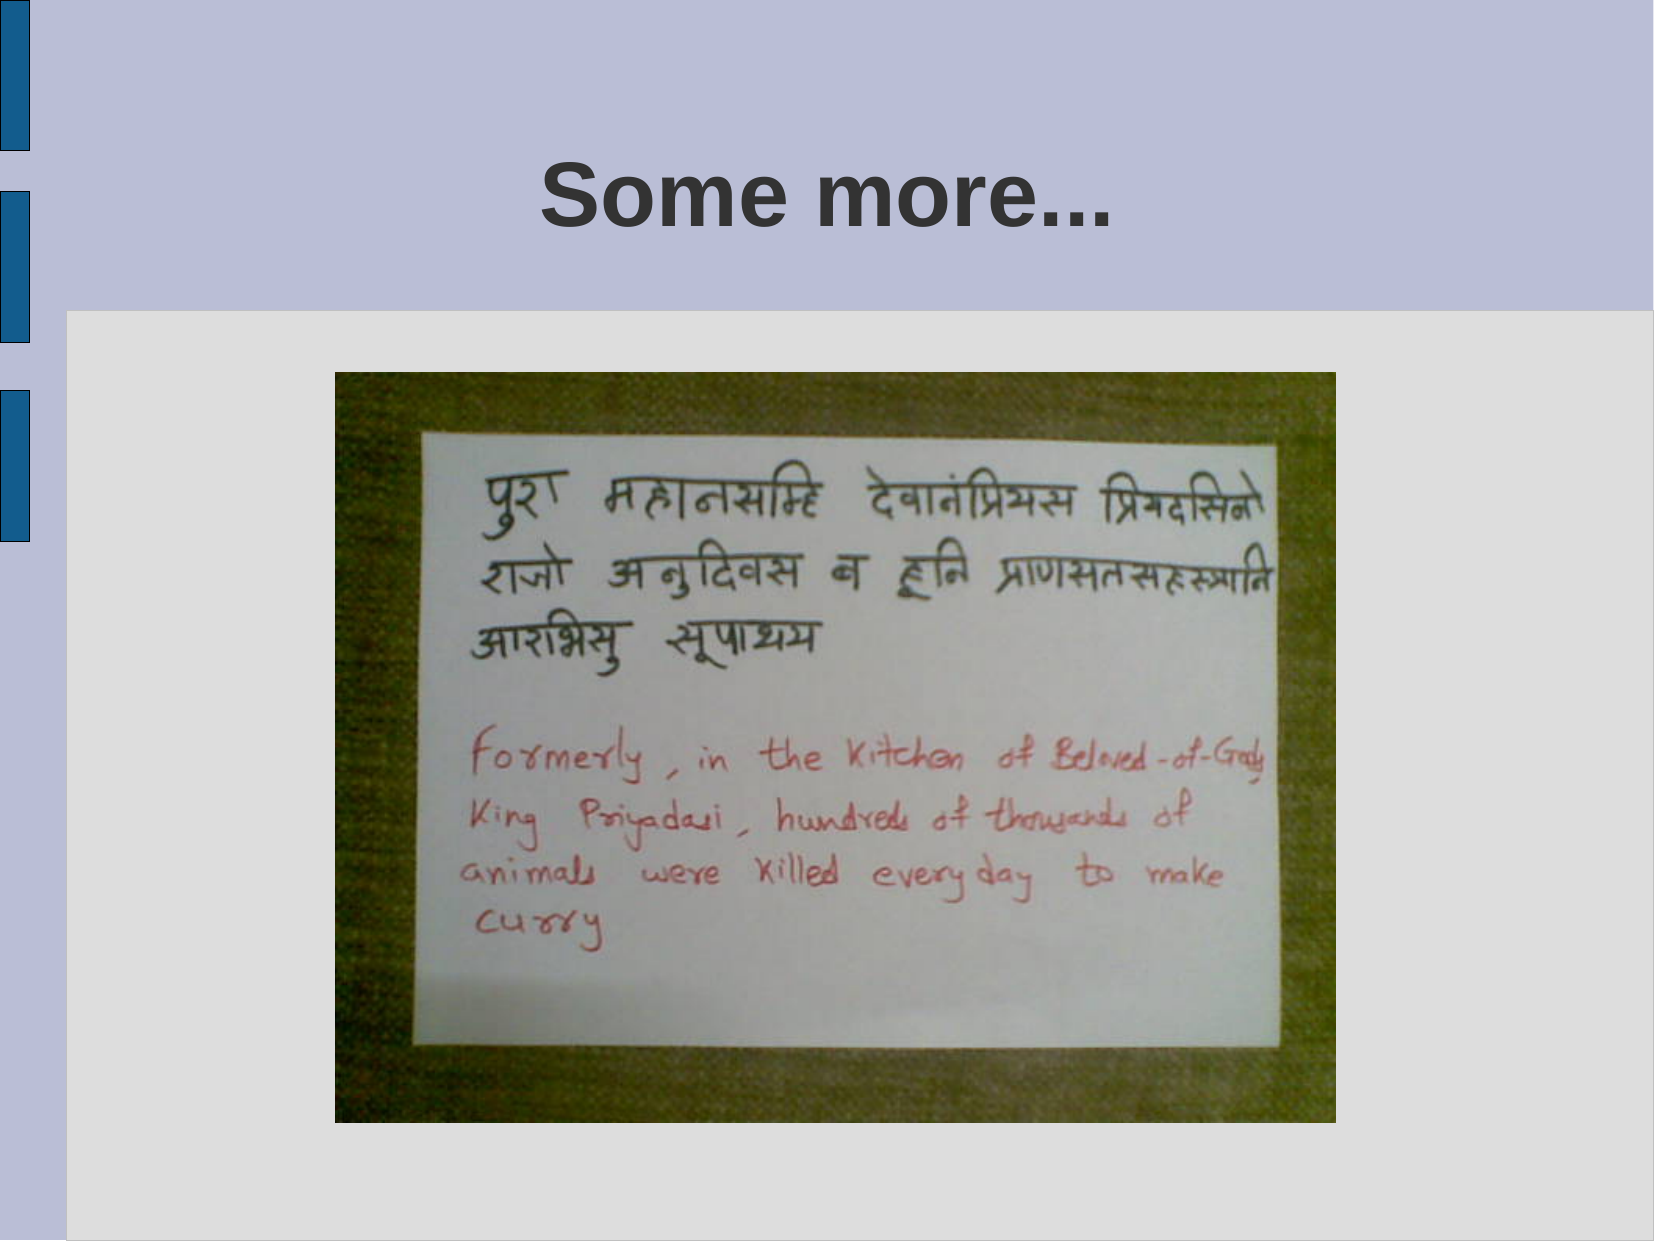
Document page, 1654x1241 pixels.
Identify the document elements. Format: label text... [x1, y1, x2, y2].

picture [335, 372, 1336, 1123]
title Some more... [121, 98, 1534, 291]
